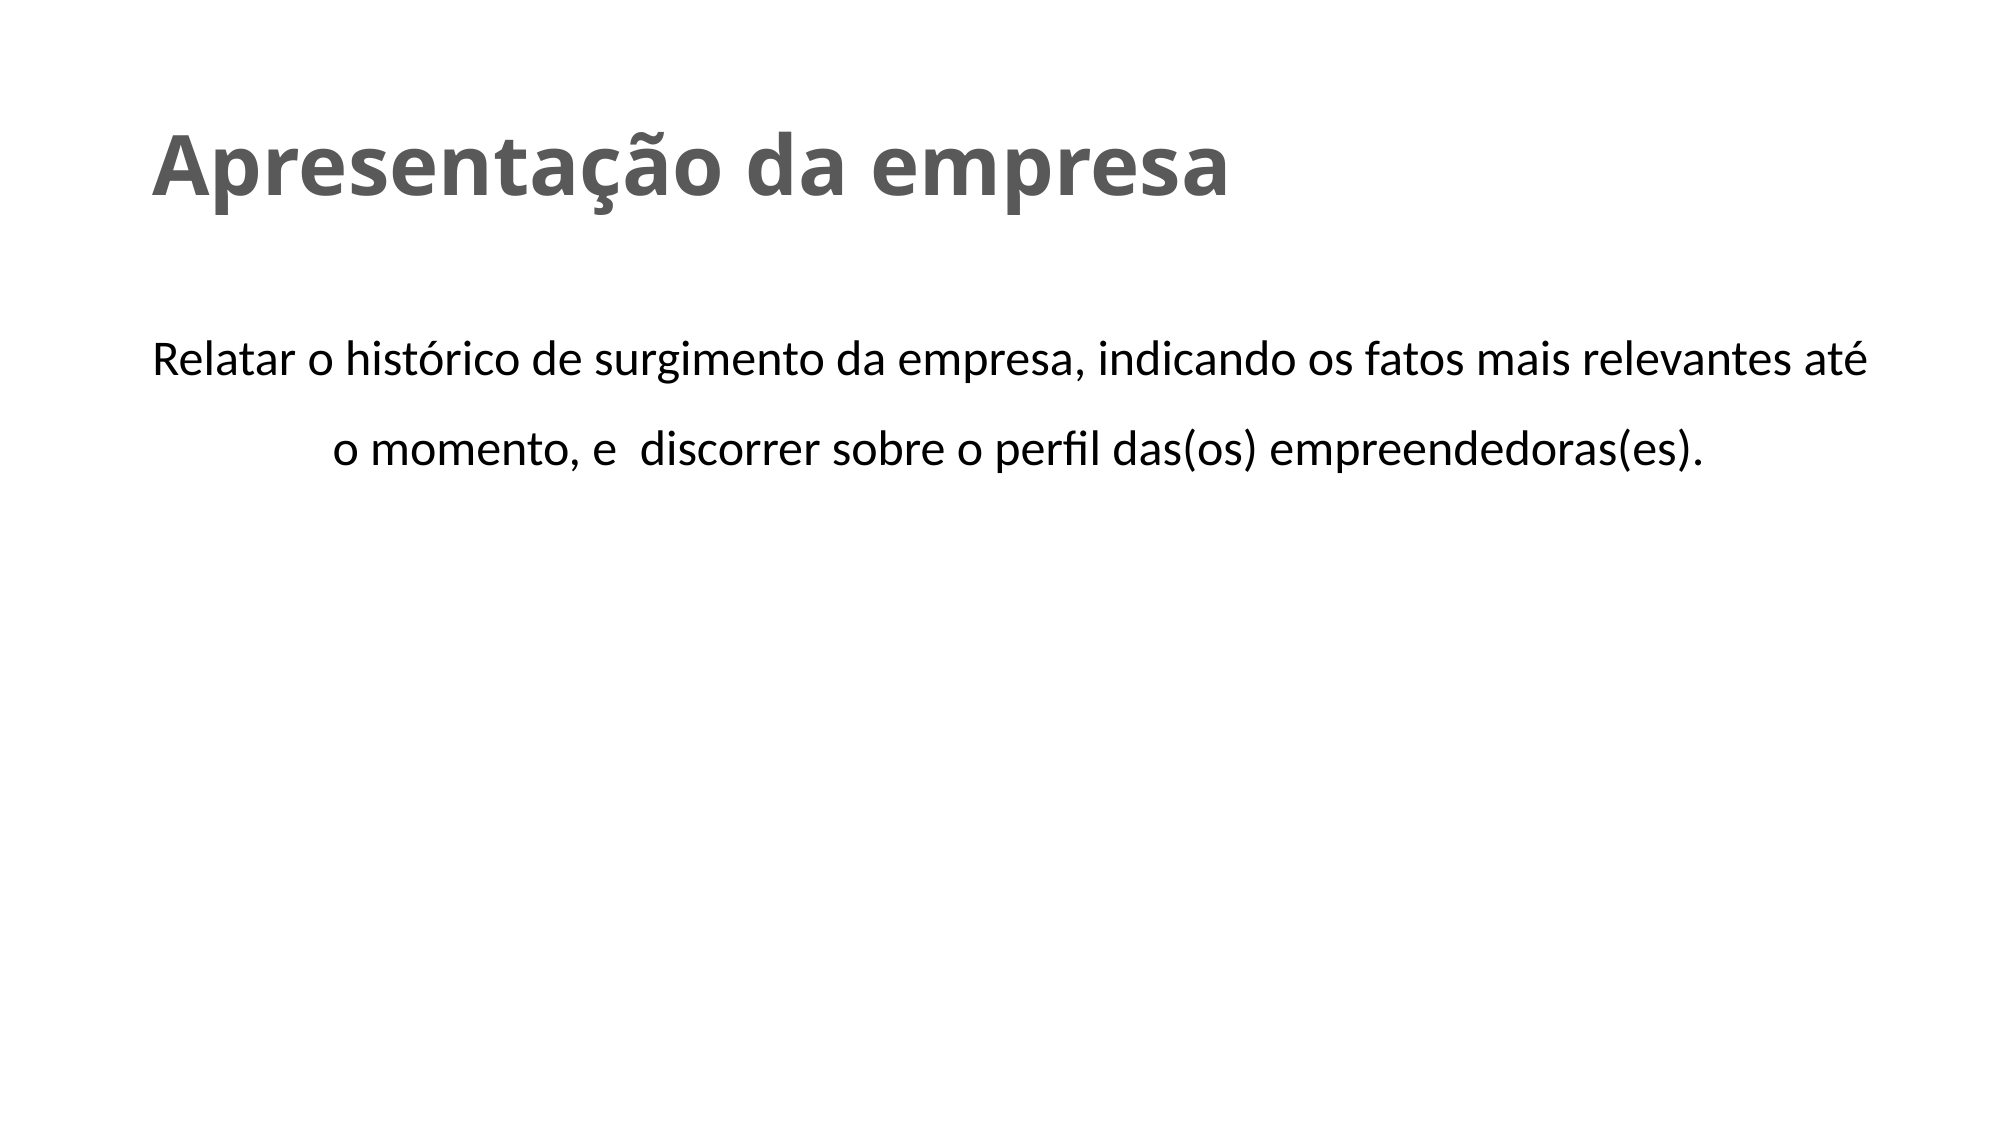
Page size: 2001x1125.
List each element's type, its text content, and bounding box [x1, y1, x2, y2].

list Relatar o histórico de surgimento da empresa, indicando os fatos mais relevantes até o momento, e discorrer sobre o perfil das(os) empreendedoras(es). [137, 287, 1916, 1113]
title Apresentação da empresa [137, 59, 1863, 278]
